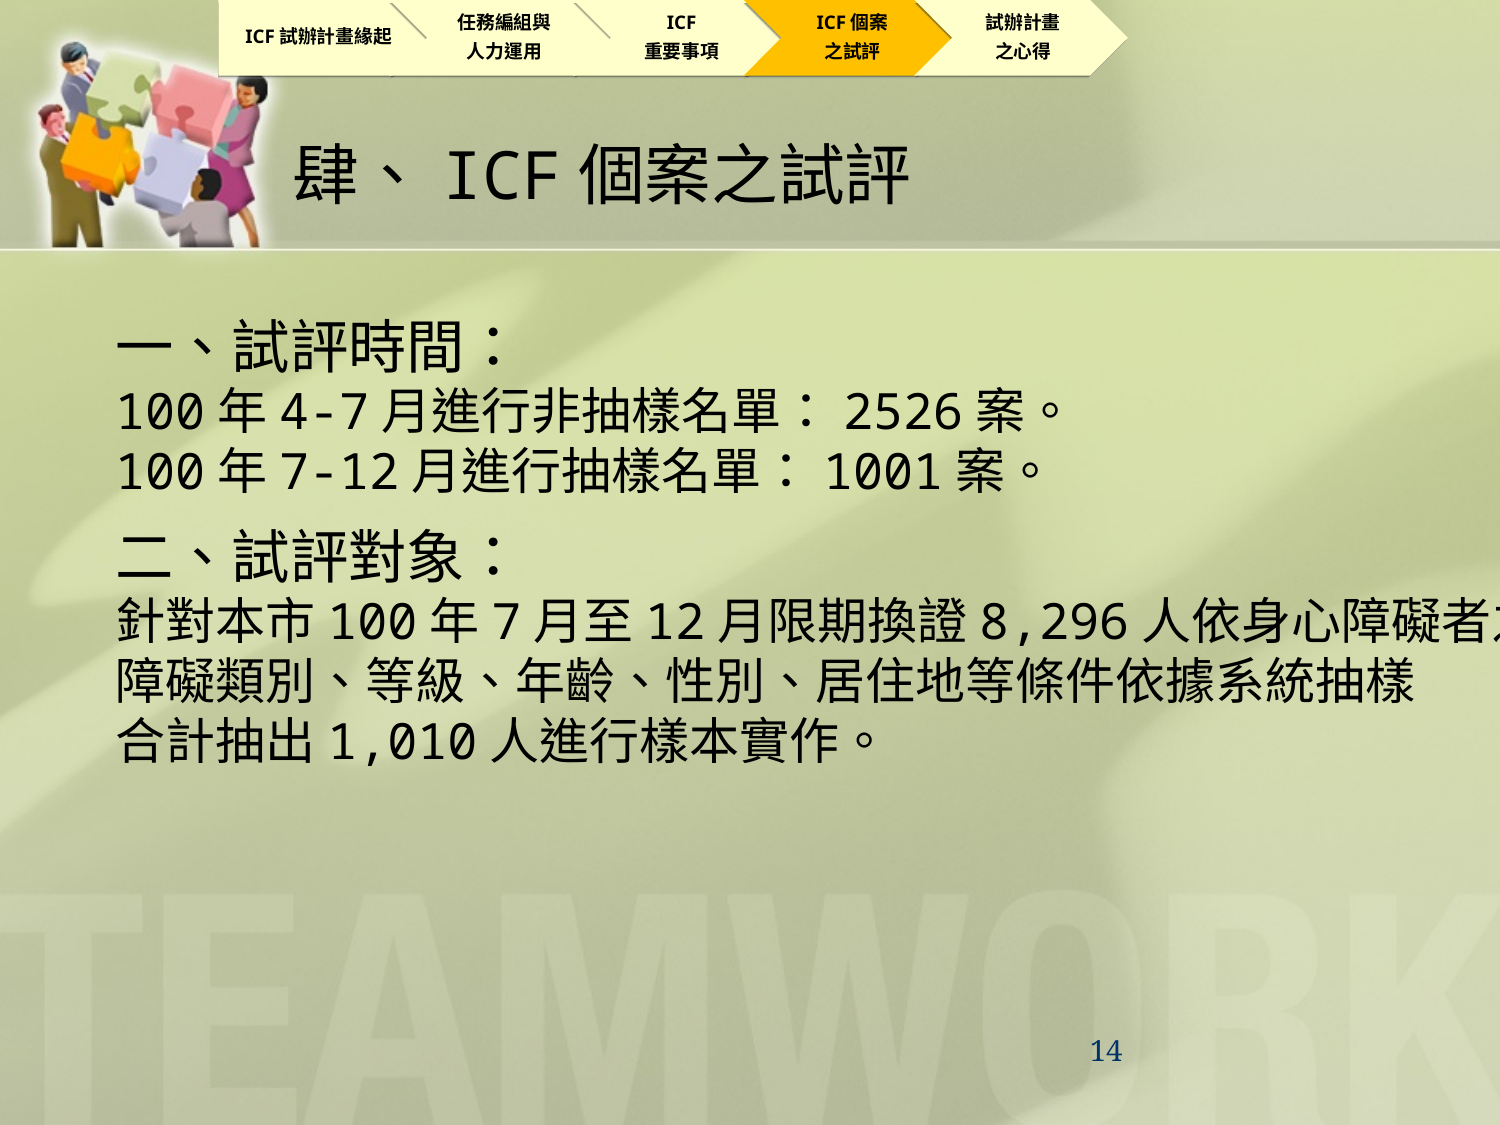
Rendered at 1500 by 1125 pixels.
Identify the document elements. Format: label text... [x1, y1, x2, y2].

text_box ICF試辦計畫緣起 [218, 0, 426, 76]
text_box 肆、ICF個案之試評 [233, 125, 972, 221]
text_box 一、試評時間： 100年4-7月進行非抽樣名單：2526案。 100年7-12月進行抽樣名單：1001案。 二、試評對象： 針對本市100年7月至12月限期換證8,296人依身心障礙者之 障礙類別、等級、年齡、性別、居住地等條件依據系統抽樣 合計抽出1,010人進行樣本實作。 [100, 303, 1500, 828]
text_box 任務編組與 人力運用 [389, 0, 610, 76]
text_box ICF 重要事項 [573, 0, 780, 76]
text_box [1074, 1024, 1426, 1103]
text_box 試辦計畫 之心得 [914, 0, 1128, 76]
text_box ICF個案 之試評 [743, 0, 951, 76]
